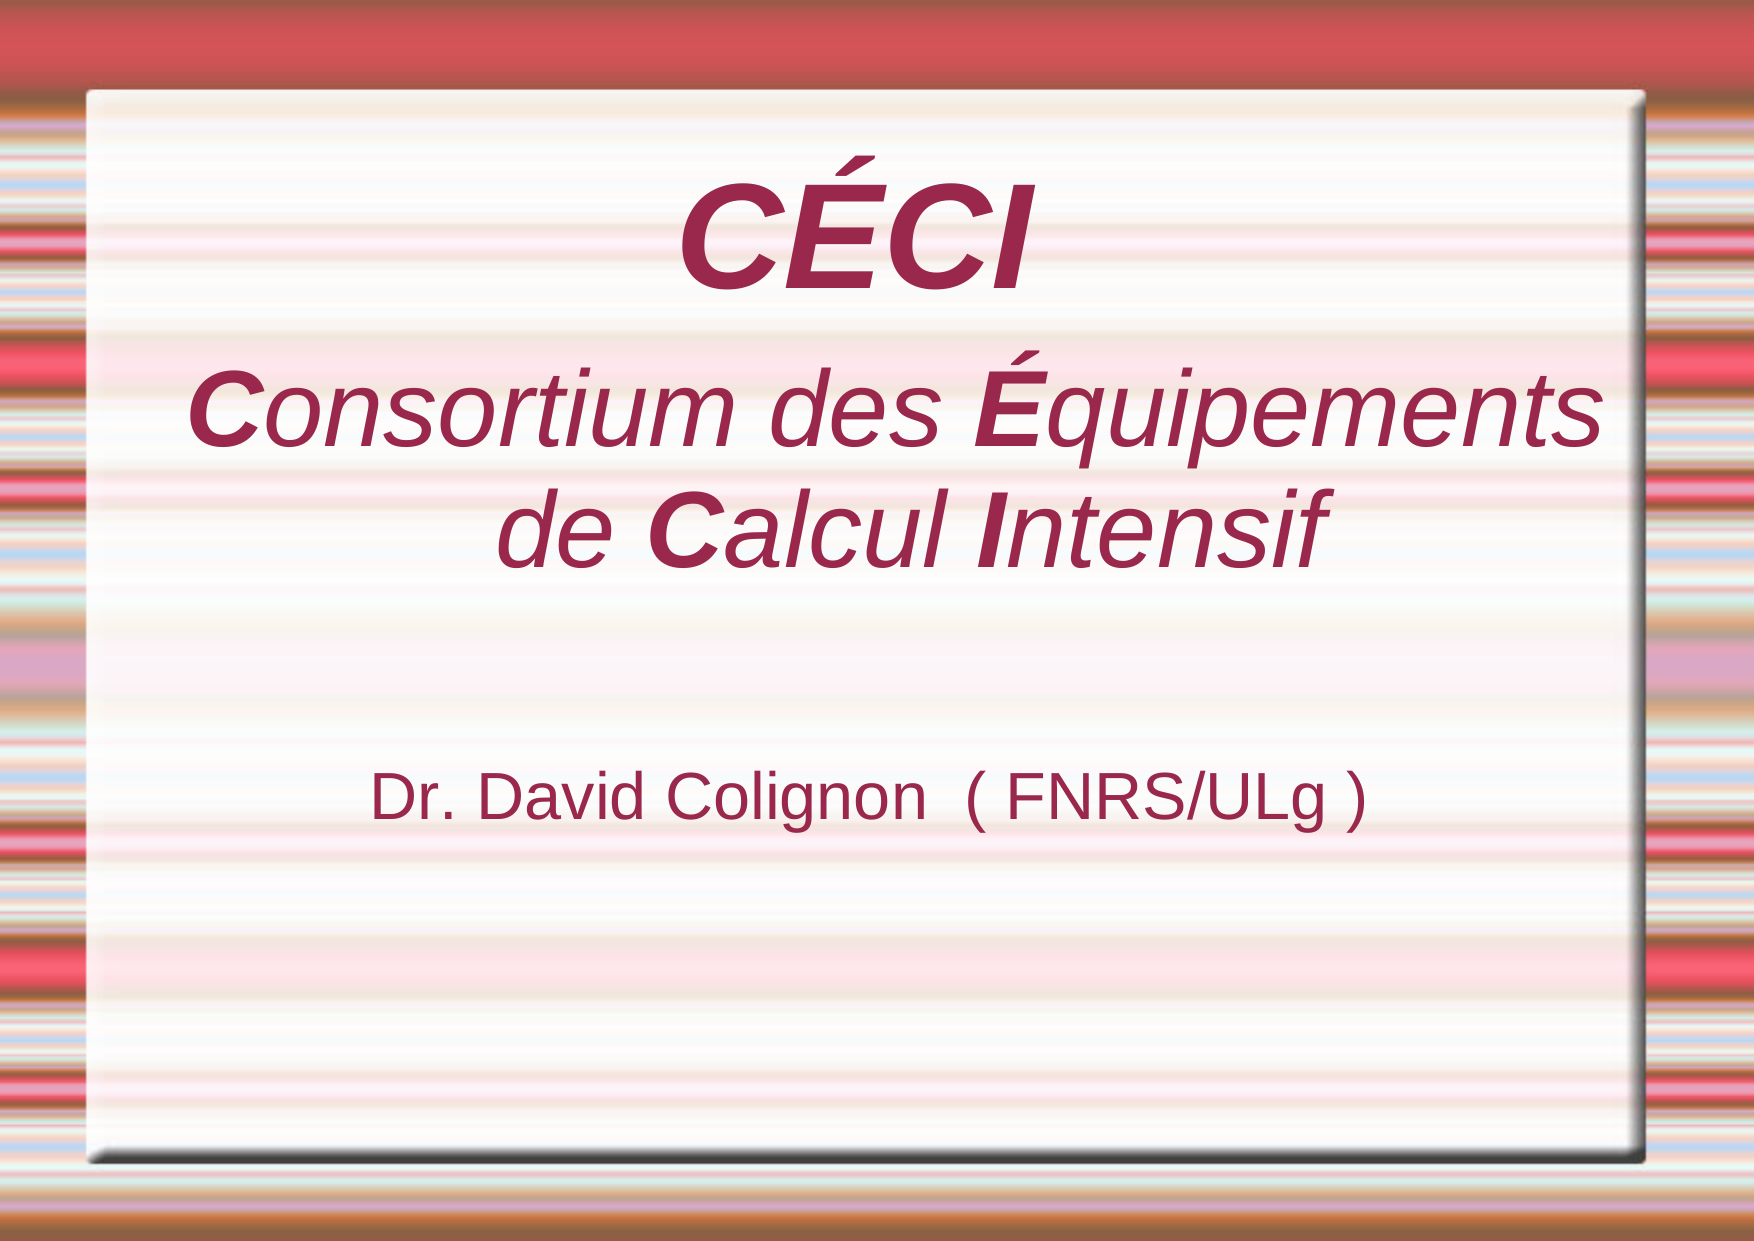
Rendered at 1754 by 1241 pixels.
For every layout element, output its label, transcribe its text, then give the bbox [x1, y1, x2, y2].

title CÉCI Consortium des Équipements de Calcul Intensif [117, 146, 1615, 598]
subtitle Dr. David Colignon ( FNRS/ULg ) [143, 684, 1608, 1098]
picture [0, 0, 1754, 1241]
